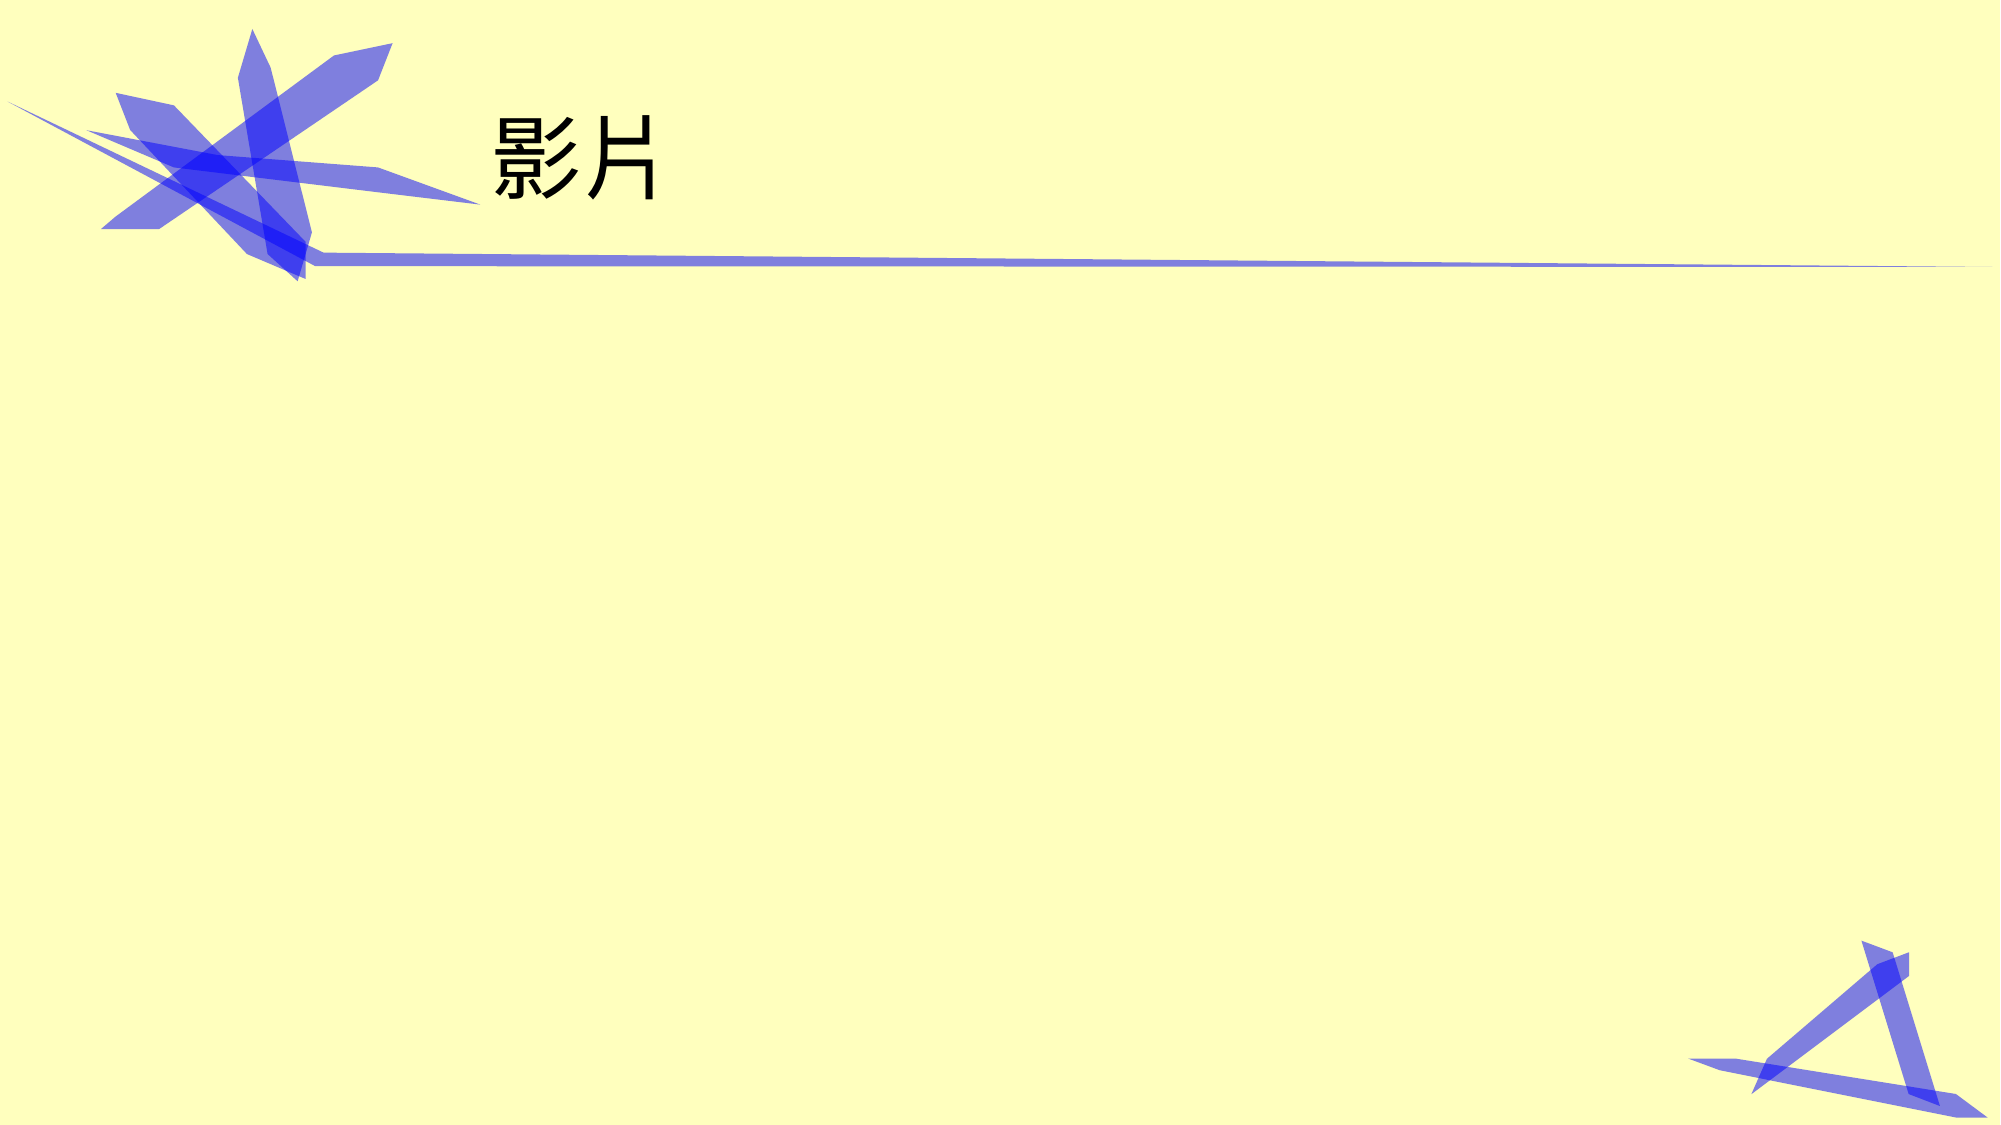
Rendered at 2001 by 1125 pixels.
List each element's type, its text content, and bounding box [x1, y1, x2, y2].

title 影片 [475, 62, 1893, 250]
